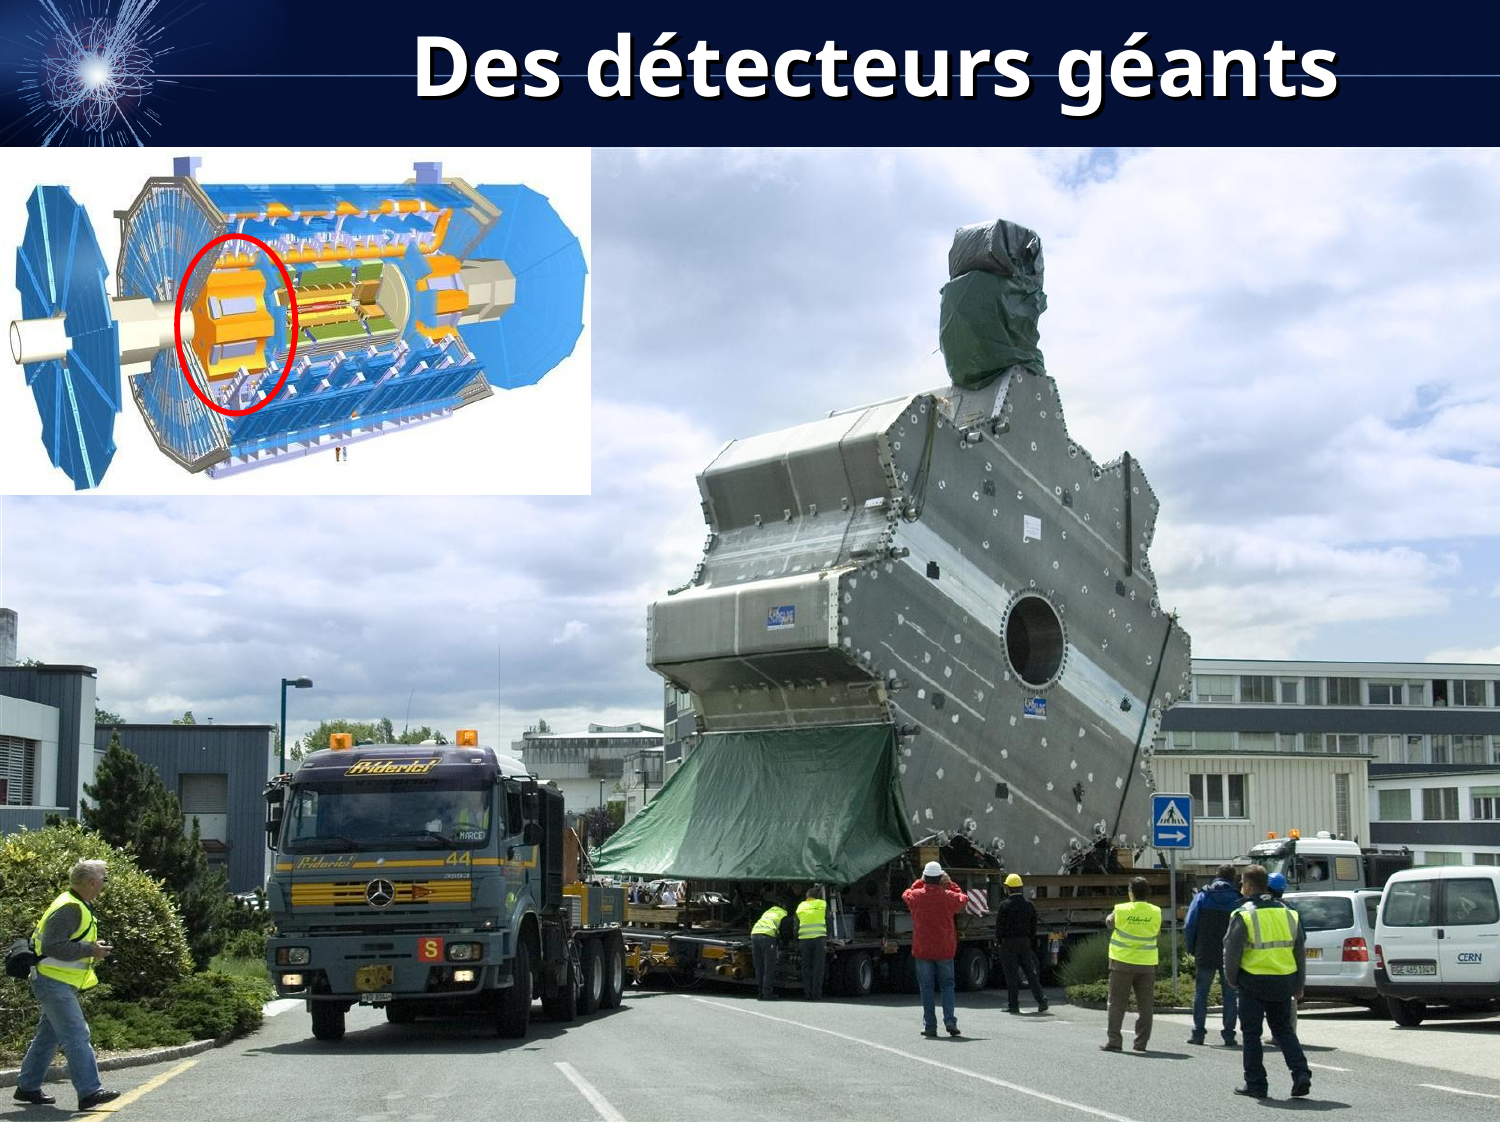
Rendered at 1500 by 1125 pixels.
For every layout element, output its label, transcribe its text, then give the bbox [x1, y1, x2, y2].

title Des détecteurs géants [395, 5, 1489, 123]
picture [0, 0, 1500, 1122]
